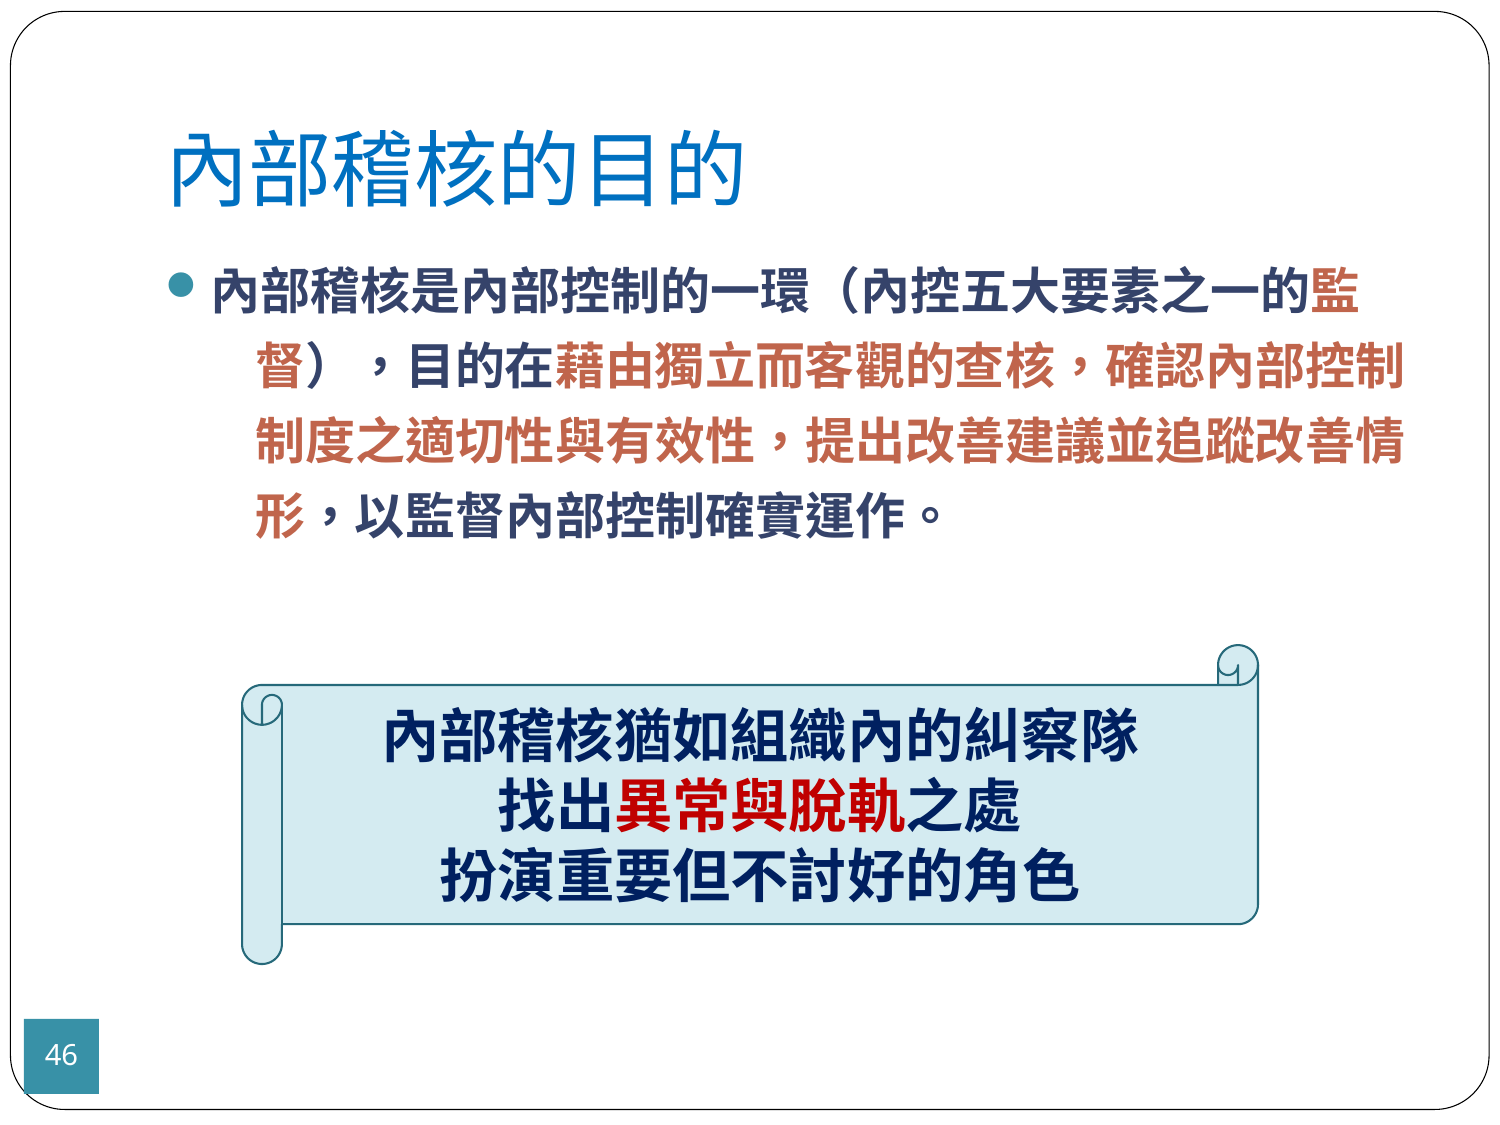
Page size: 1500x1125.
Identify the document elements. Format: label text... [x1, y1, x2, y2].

title 內部稽核的目的 [88, 30, 1215, 196]
text_box 內部稽核猶如組織內的糾察隊 找出異常與脫軌之處 扮演重要但不討好的角色 [242, 645, 1258, 965]
list 內部稽核是內部控制的一環（內控五大要素之一的監督），目的在藉由獨立而客觀的查核，確認內部控制制度之適切性與有效性，提出改善建議並追蹤改善情形，以監督內部控制確實運作。 [123, 219, 1395, 981]
text_box 46 [23, 1018, 99, 1094]
